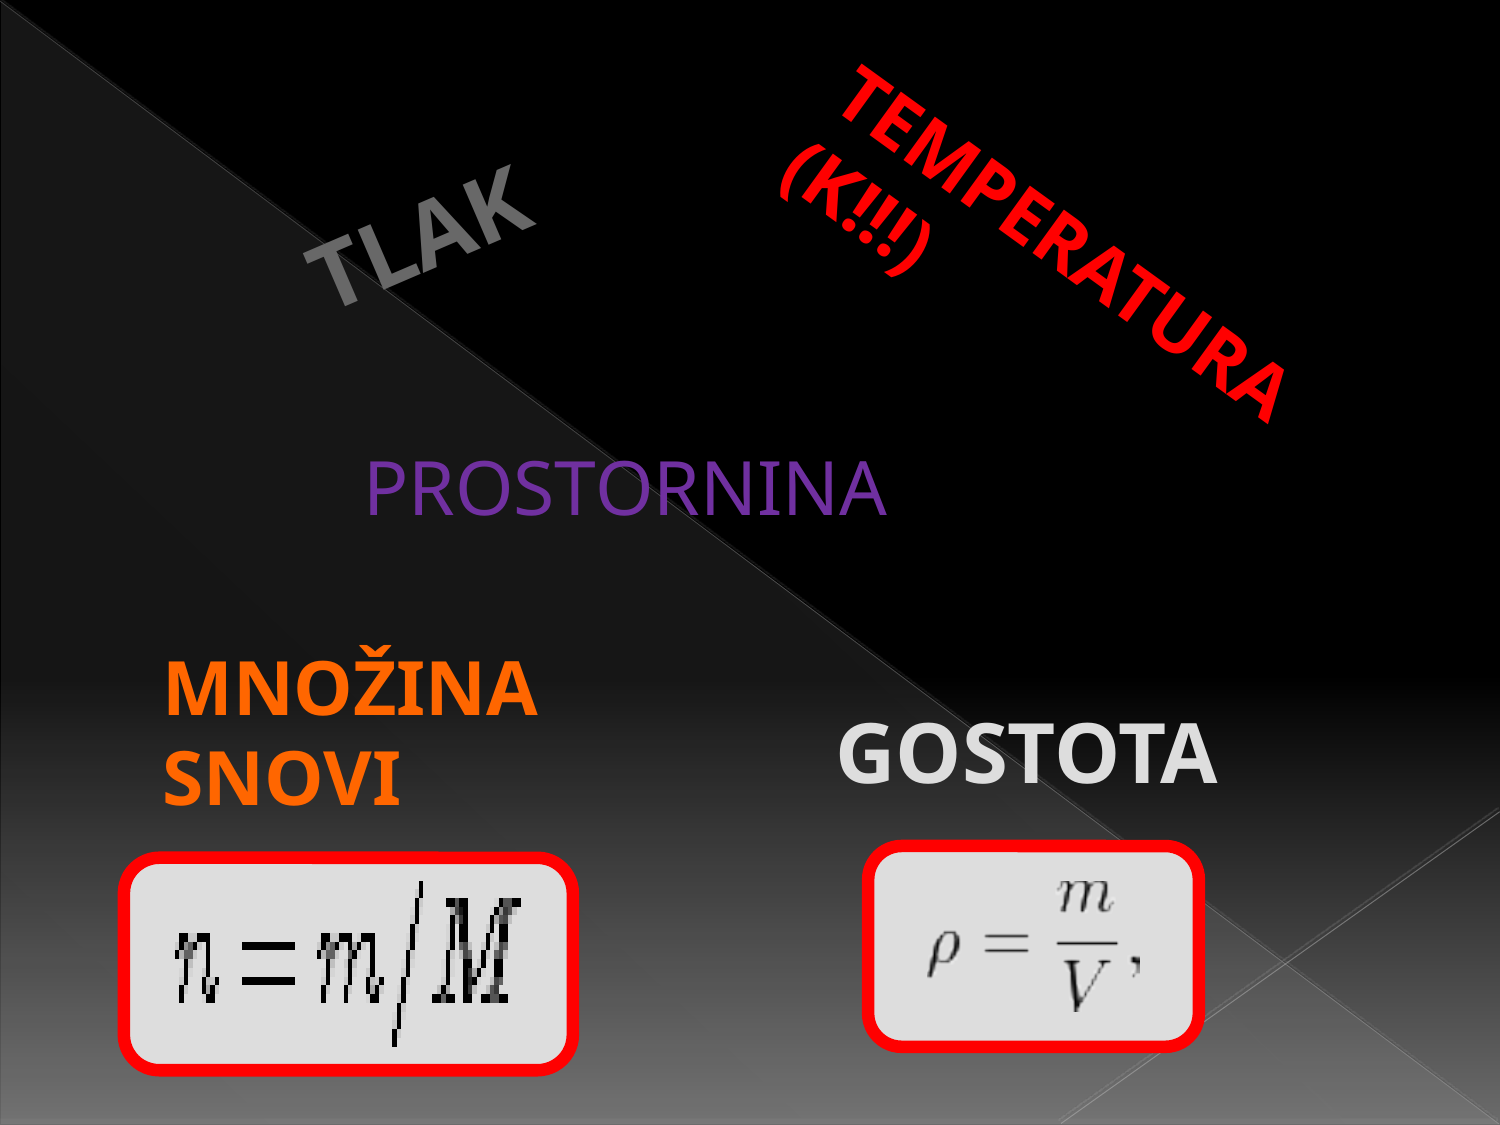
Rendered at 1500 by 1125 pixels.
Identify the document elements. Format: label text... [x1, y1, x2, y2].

text_box MNOŽINA SNOVI [147, 633, 561, 829]
text_box TLAK [274, 105, 611, 344]
text_box [868, 845, 1199, 1047]
text_box PROSTORNINA [348, 432, 987, 538]
text_box GOSTOTA [820, 692, 1294, 808]
picture [927, 881, 1140, 1012]
picture [171, 881, 526, 1047]
text_box TEMPERATURA (K!!!) [751, 30, 1440, 605]
text_box [123, 857, 573, 1071]
